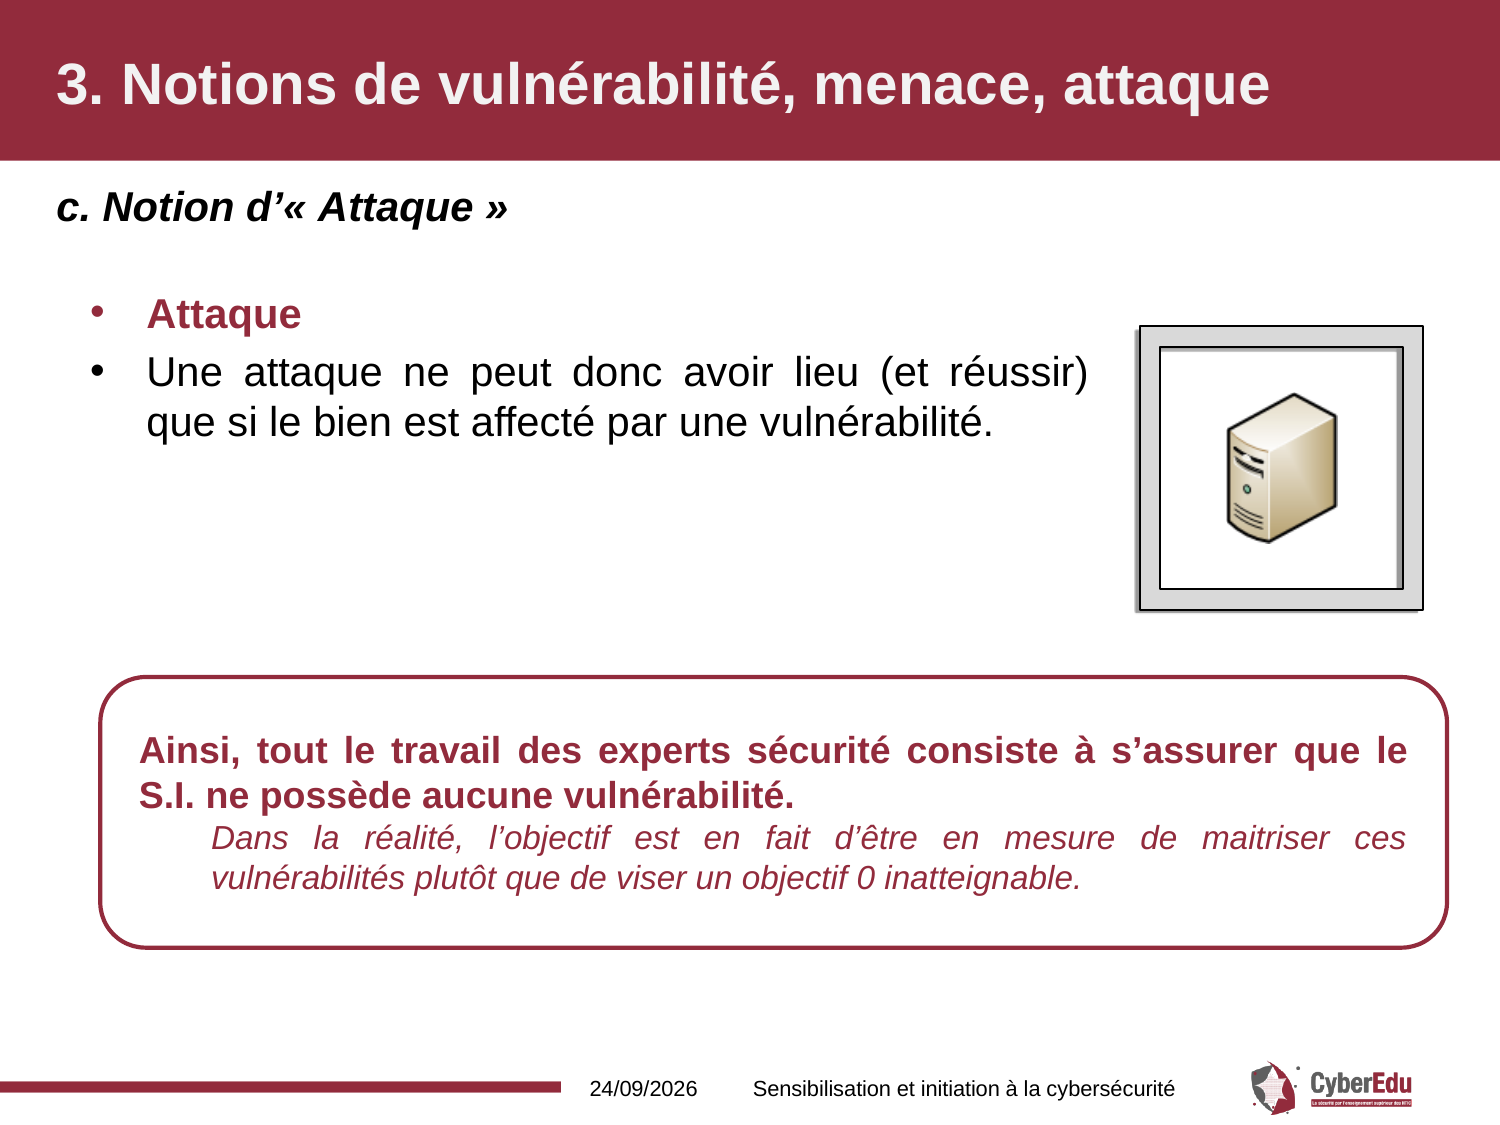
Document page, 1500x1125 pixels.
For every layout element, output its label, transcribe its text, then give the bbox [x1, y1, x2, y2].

slide_number 15/11/2020 [561, 1057, 727, 1118]
title 3. Notions de vulnérabilité, menace, attaque [41, 1, 1471, 161]
list Attaque Une attaque ne peut donc avoir lieu (et réussir) que si le bien est affecté par une vulnérabilité. [103, 680, 1105, 945]
picture [1246, 1060, 1412, 1115]
text_box [1139, 326, 1424, 610]
list c. Notion d’« Attaque » [41, 172, 1471, 268]
text_box Ainsi, tout le travail des experts sécurité consiste à s’assurer que le S.I. ne possède aucune vulnérabilité. Dans la réalité, l’objectif est en fait d’être en mesure de maitriser ces vulnérabilités plutôt que de viser un objectif 0 inatteignable. [123, 718, 1424, 904]
picture [1226, 392, 1338, 544]
footer Sensibilisation et initiation à la cybersécurité [738, 1057, 1236, 1118]
list Attaque Une attaque ne peut donc avoir lieu (et réussir) que si le bien est affecté par une vulnérabilité. [75, 278, 1105, 1035]
